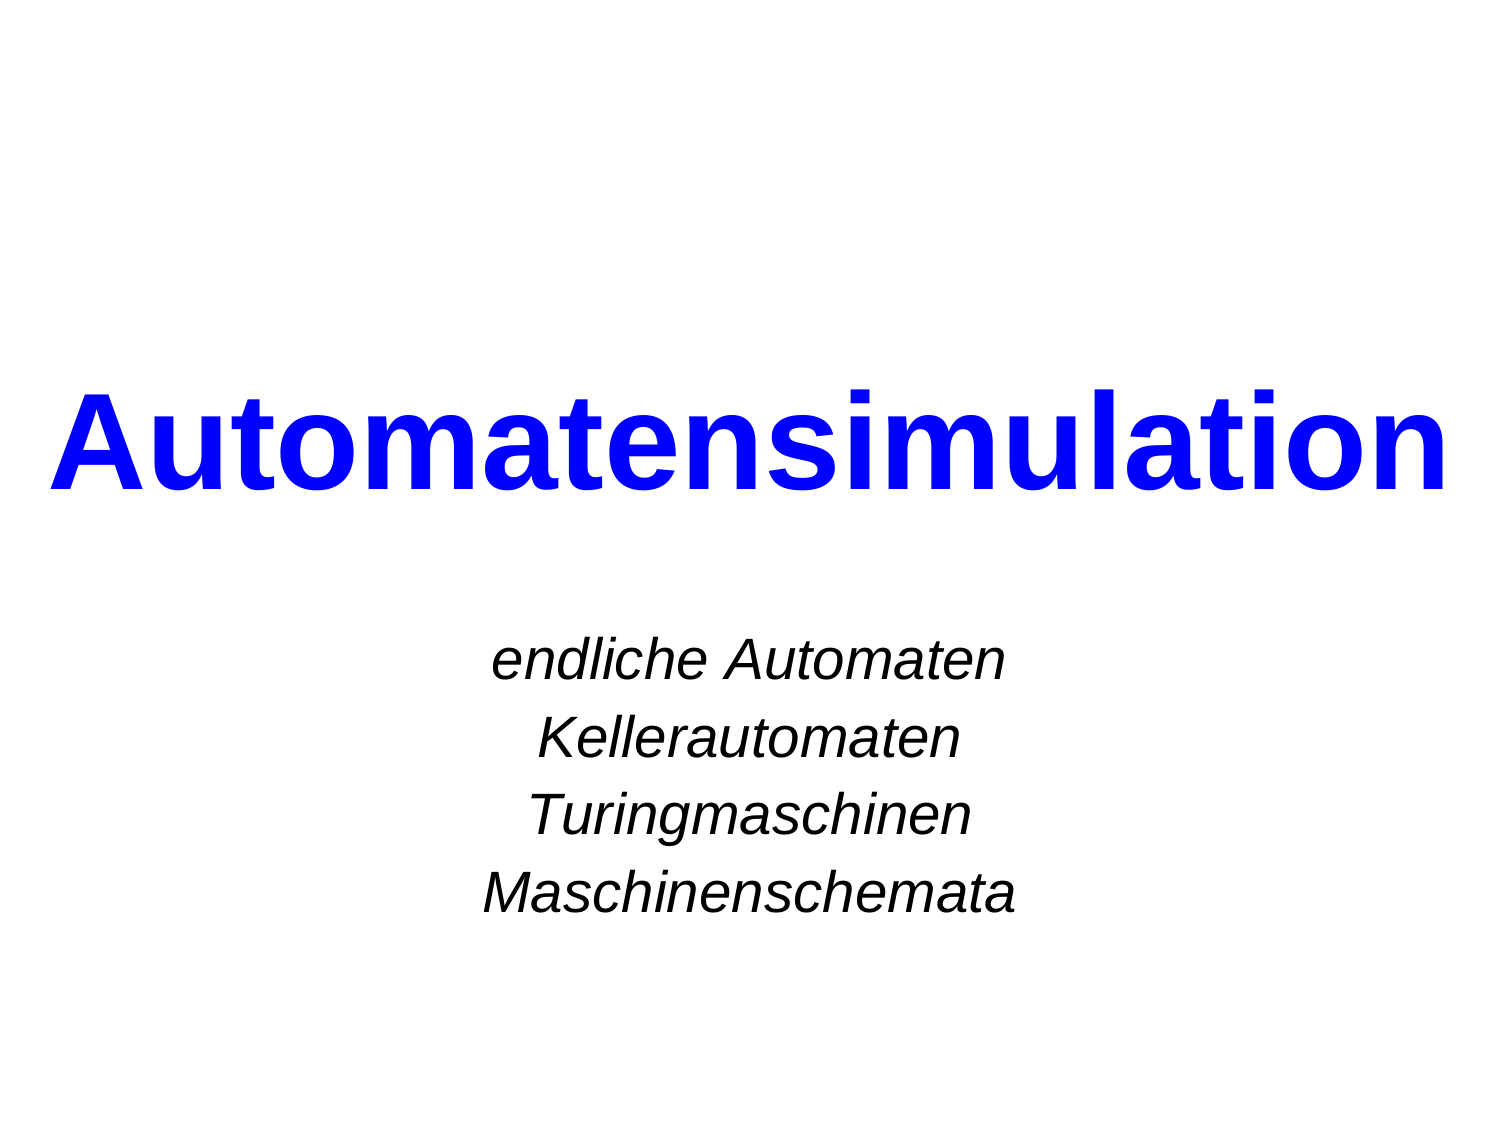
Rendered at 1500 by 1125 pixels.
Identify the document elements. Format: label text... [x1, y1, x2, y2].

subtitle endliche Automaten Kellerautomaten Turingmaschinen Maschinenschemata [206, 621, 1294, 953]
title Automatensimulation [0, 314, 1500, 556]
